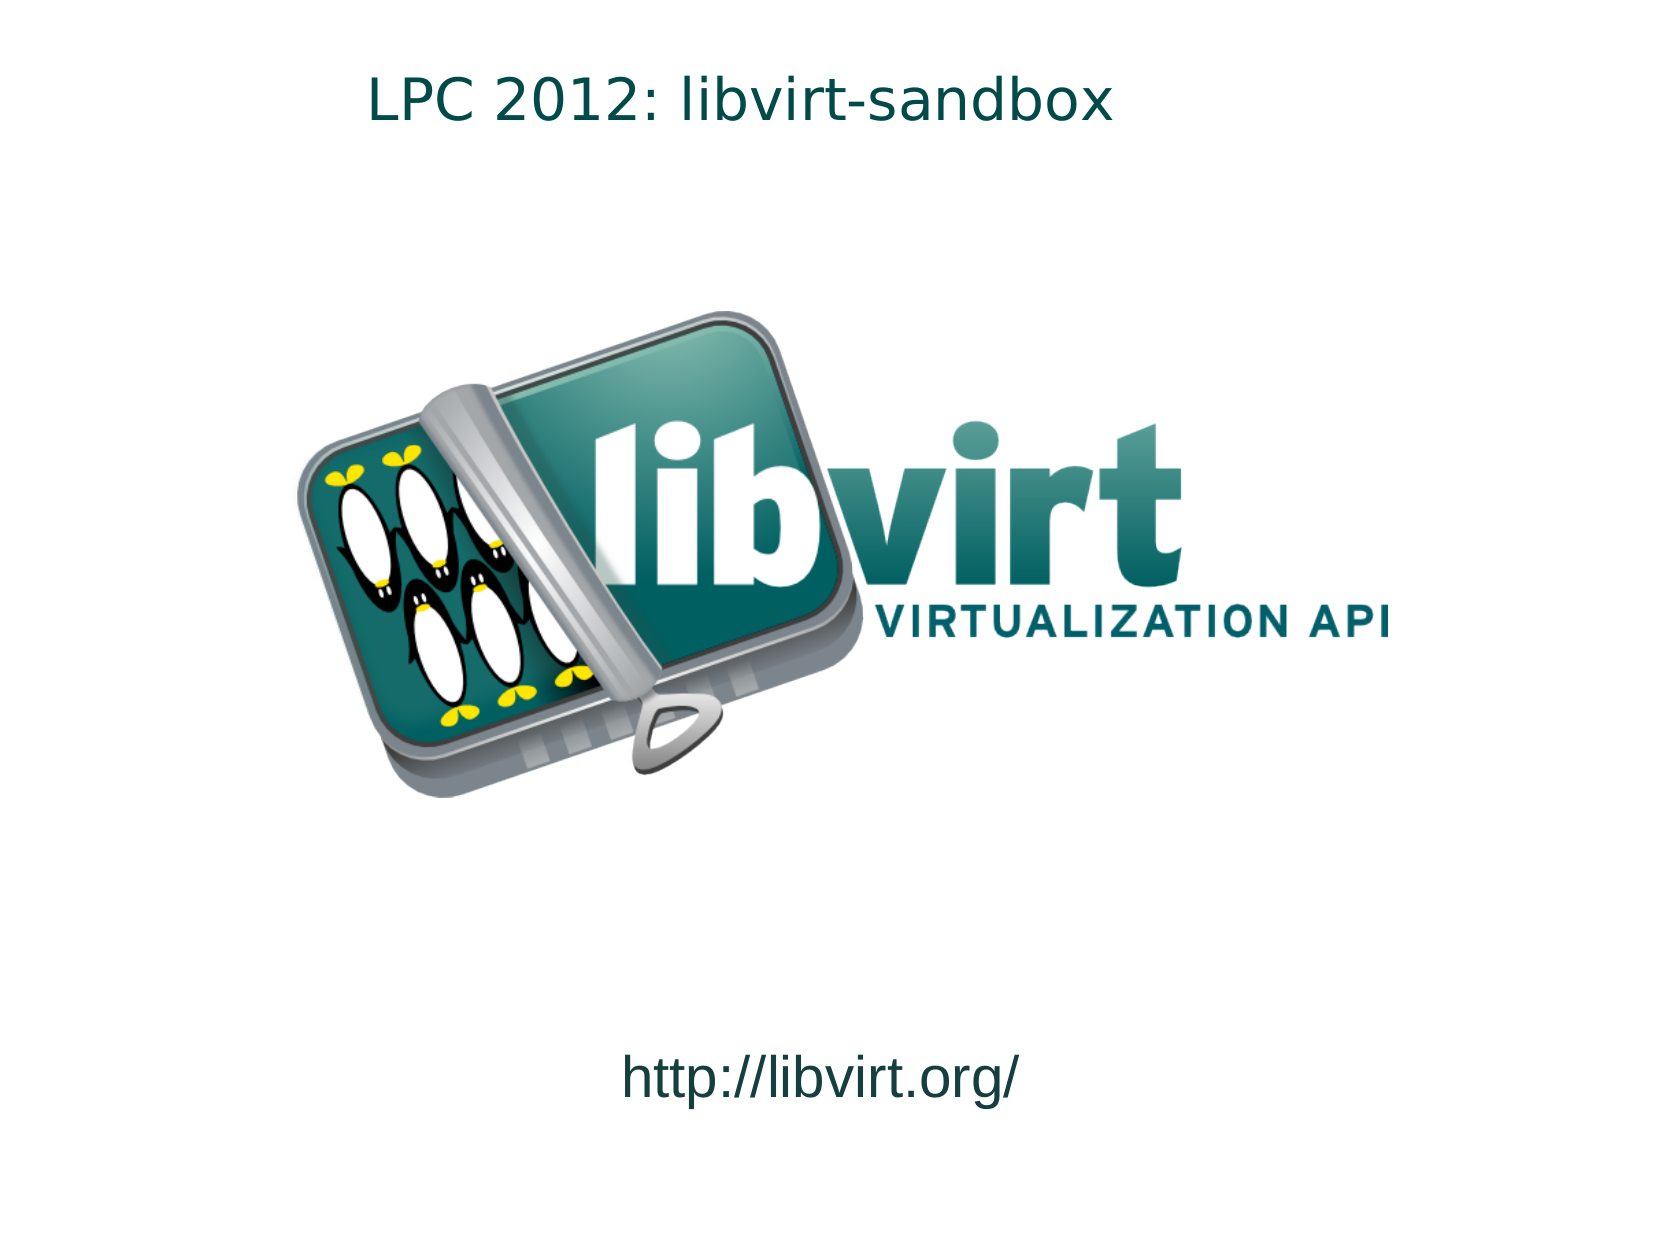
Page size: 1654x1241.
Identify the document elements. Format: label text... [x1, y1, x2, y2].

picture [292, 311, 1388, 798]
title http://libvirt.org/ [76, 974, 1565, 1182]
text_box LPC 2012: libvirt-sandbox [352, 59, 1131, 142]
